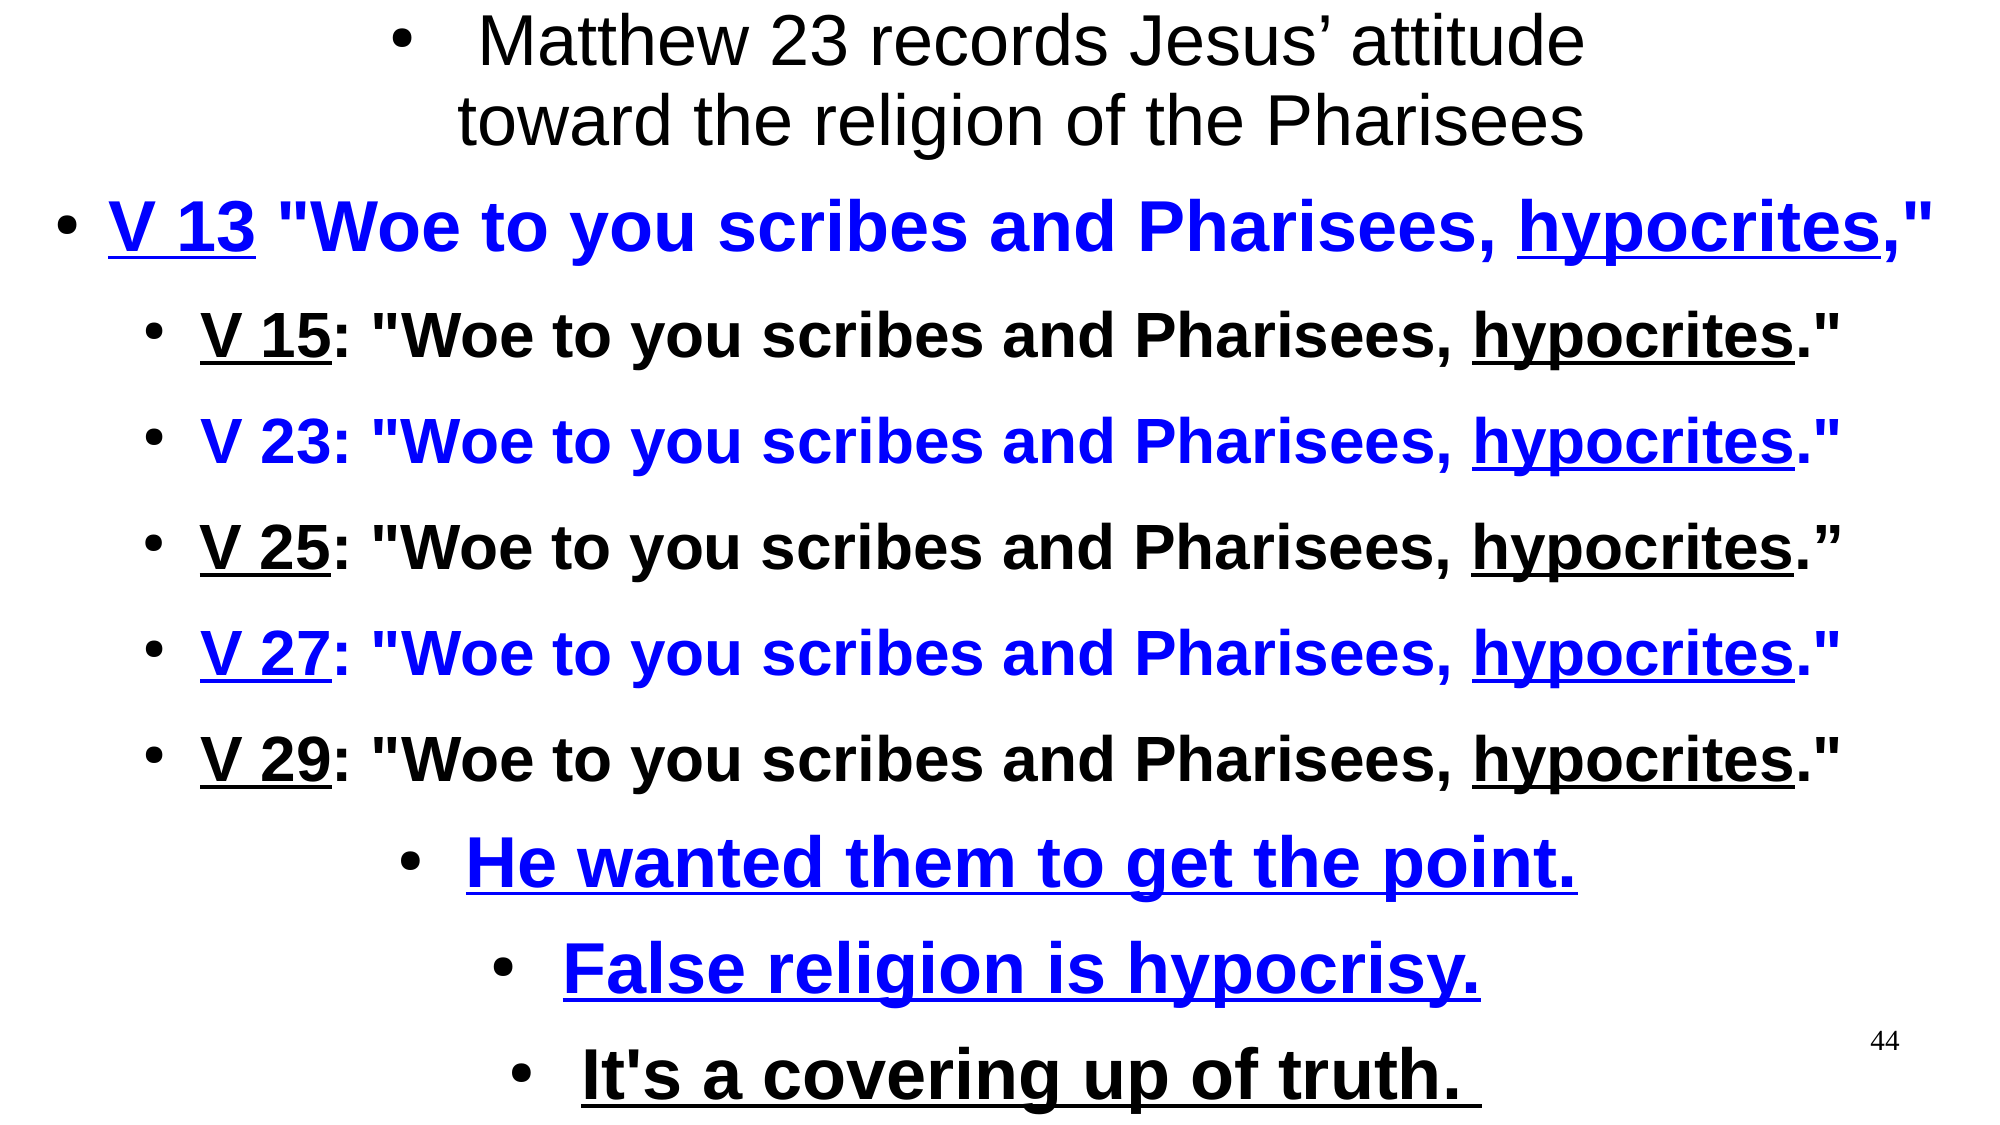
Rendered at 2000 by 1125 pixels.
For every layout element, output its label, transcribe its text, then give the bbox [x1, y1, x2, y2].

list Matthew 23 records Jesus’ attitude toward the religion of the Pharisees V 13 "Woe to you scribes and Pharisees, hypocrites," V 15: "Woe to you scribes and Pharisees, hypocrites." V 23: "Woe to you scribes and Pharisees, hypocrites." V 25: "Woe to you scribes and Pharisees, hypocrites.” V 27: "Woe to you scribes and Pharisees, hypocrites." V 29: "Woe to you scribes and Pharisees, hypocrites." He wanted them to get the point. False religion is hypocrisy. It's a covering up of truth. [0, 0, 1996, 1123]
